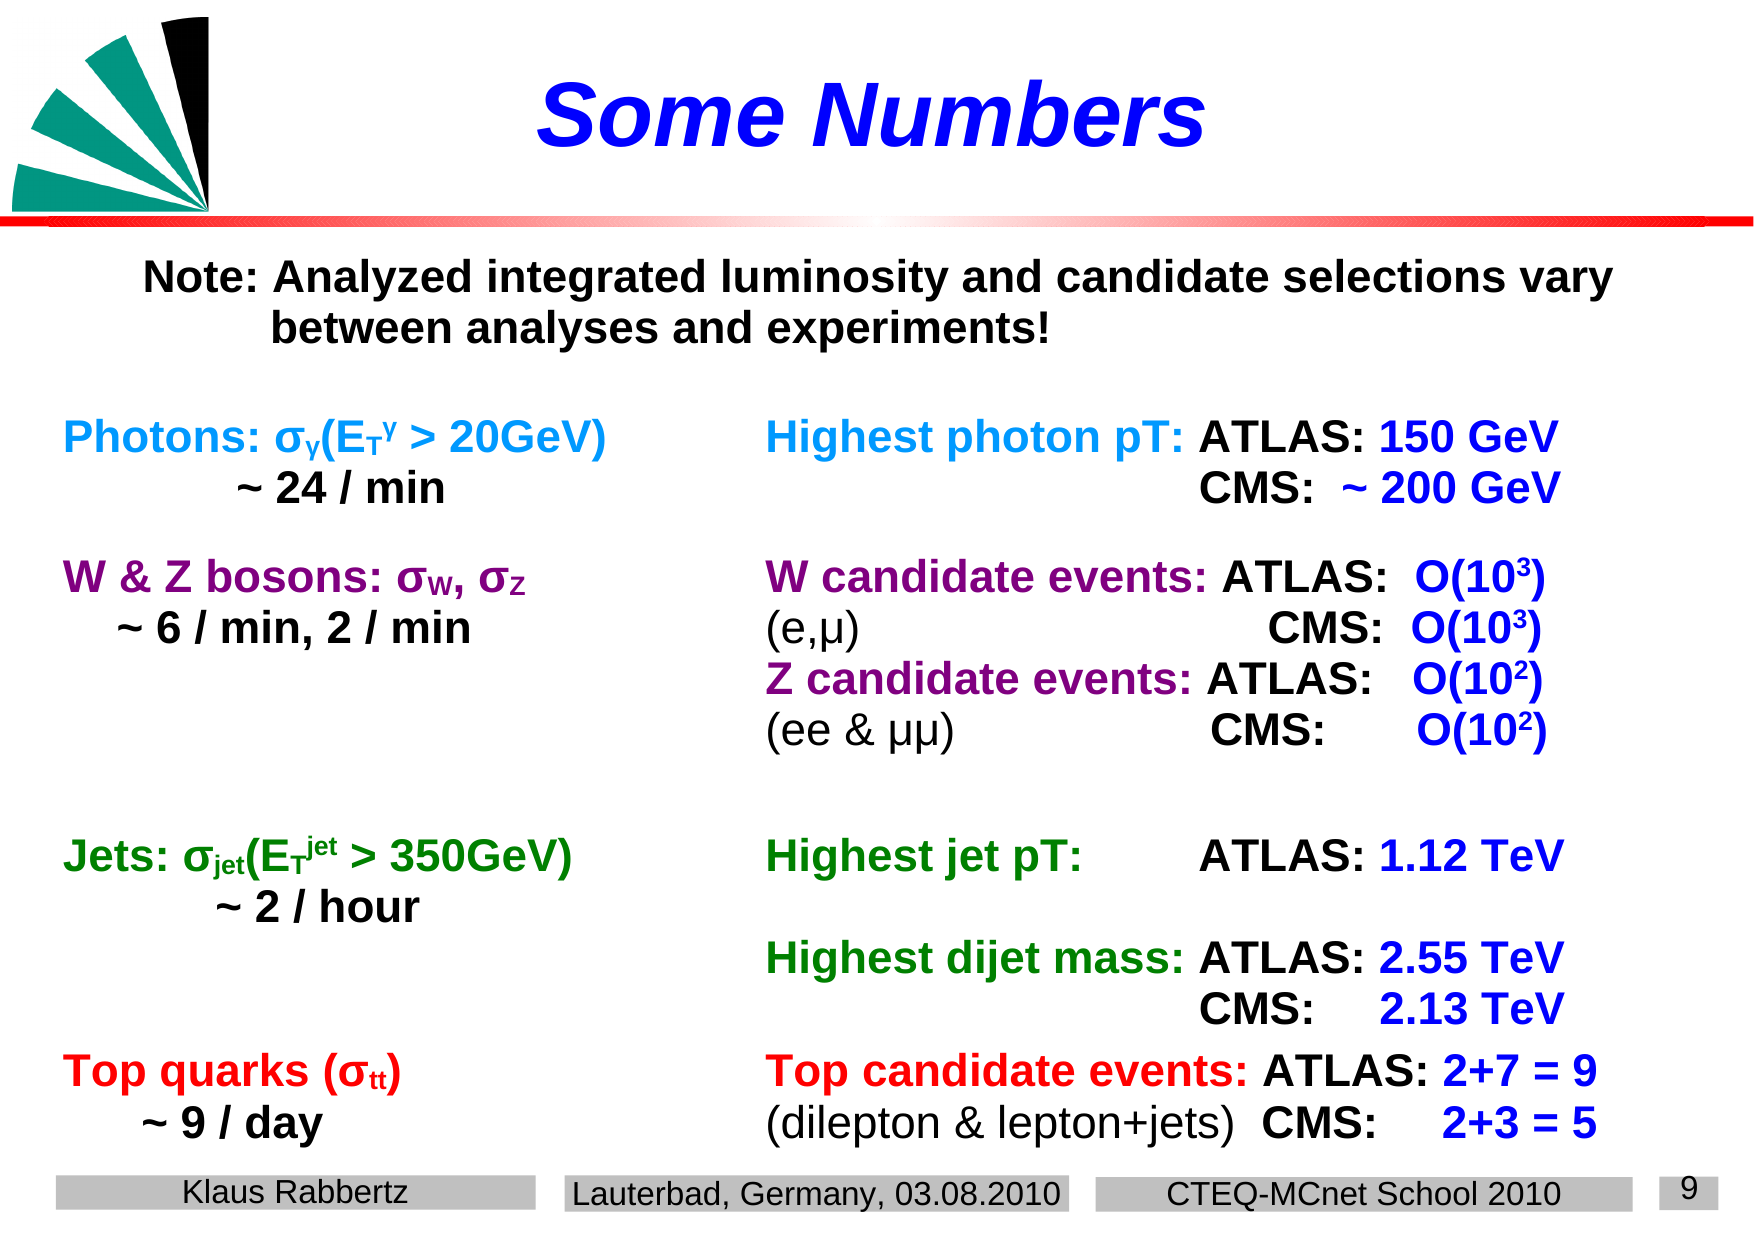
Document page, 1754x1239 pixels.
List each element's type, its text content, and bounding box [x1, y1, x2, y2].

picture [12, 17, 209, 214]
text_box Jets: σjet(ETjet > 350GeV) ~ 2 / hour [51, 823, 585, 957]
text_box Photons: σγ(ETγ > 20GeV) ~ 24 / min [51, 404, 619, 538]
text_box W & Z bosons: σW, σZ ~ 6 / min, 2 / min [51, 544, 538, 677]
text_box Highest jet pT: ATLAS: 1.12 TeV Highest dijet mass: ATLAS: 2.55 TeV CMS: 2.13 TeV [753, 823, 1590, 1045]
text_box Top candidate events: ATLAS: 2+7 = 9 (dilepton & lepton+jets) CMS: 2+3 = 5 [753, 1039, 1611, 1157]
title Some Numbers [221, 27, 1525, 202]
text_box W candidate events: ATLAS: O(103) (e,μ) CMS: O(103) Z candidate events: ATLAS: O(102) (ee & μμ) CMS: O(102) [753, 544, 1619, 767]
text_box Note: Analyzed integrated luminosity and candidate selections vary between analyses and experiments! [130, 244, 1626, 362]
text_box Top quarks (σtt) ~ 9 / day [51, 1039, 414, 1171]
text_box Highest photon pT: ATLAS: 150 GeV CMS: ~ 200 GeV [753, 404, 1585, 522]
